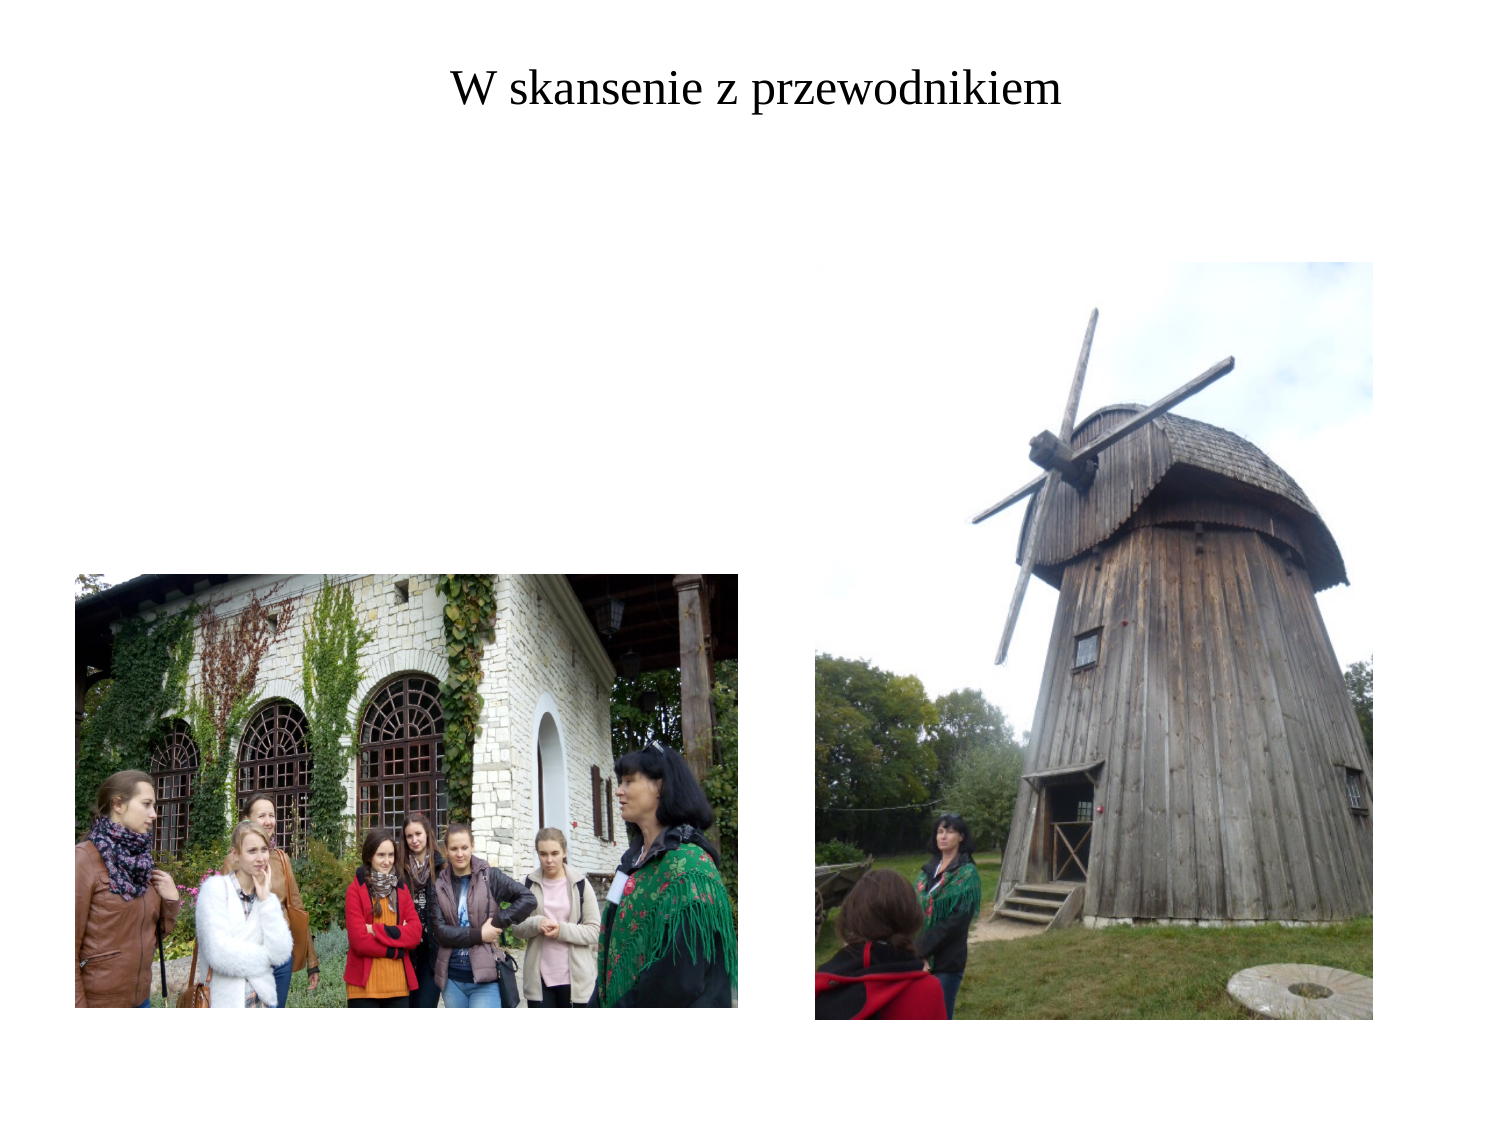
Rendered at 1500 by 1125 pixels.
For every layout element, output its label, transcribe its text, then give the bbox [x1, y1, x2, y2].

title W skansenie z przewodnikiem [82, 46, 1432, 235]
picture [75, 574, 738, 1008]
picture [815, 262, 1373, 1020]
